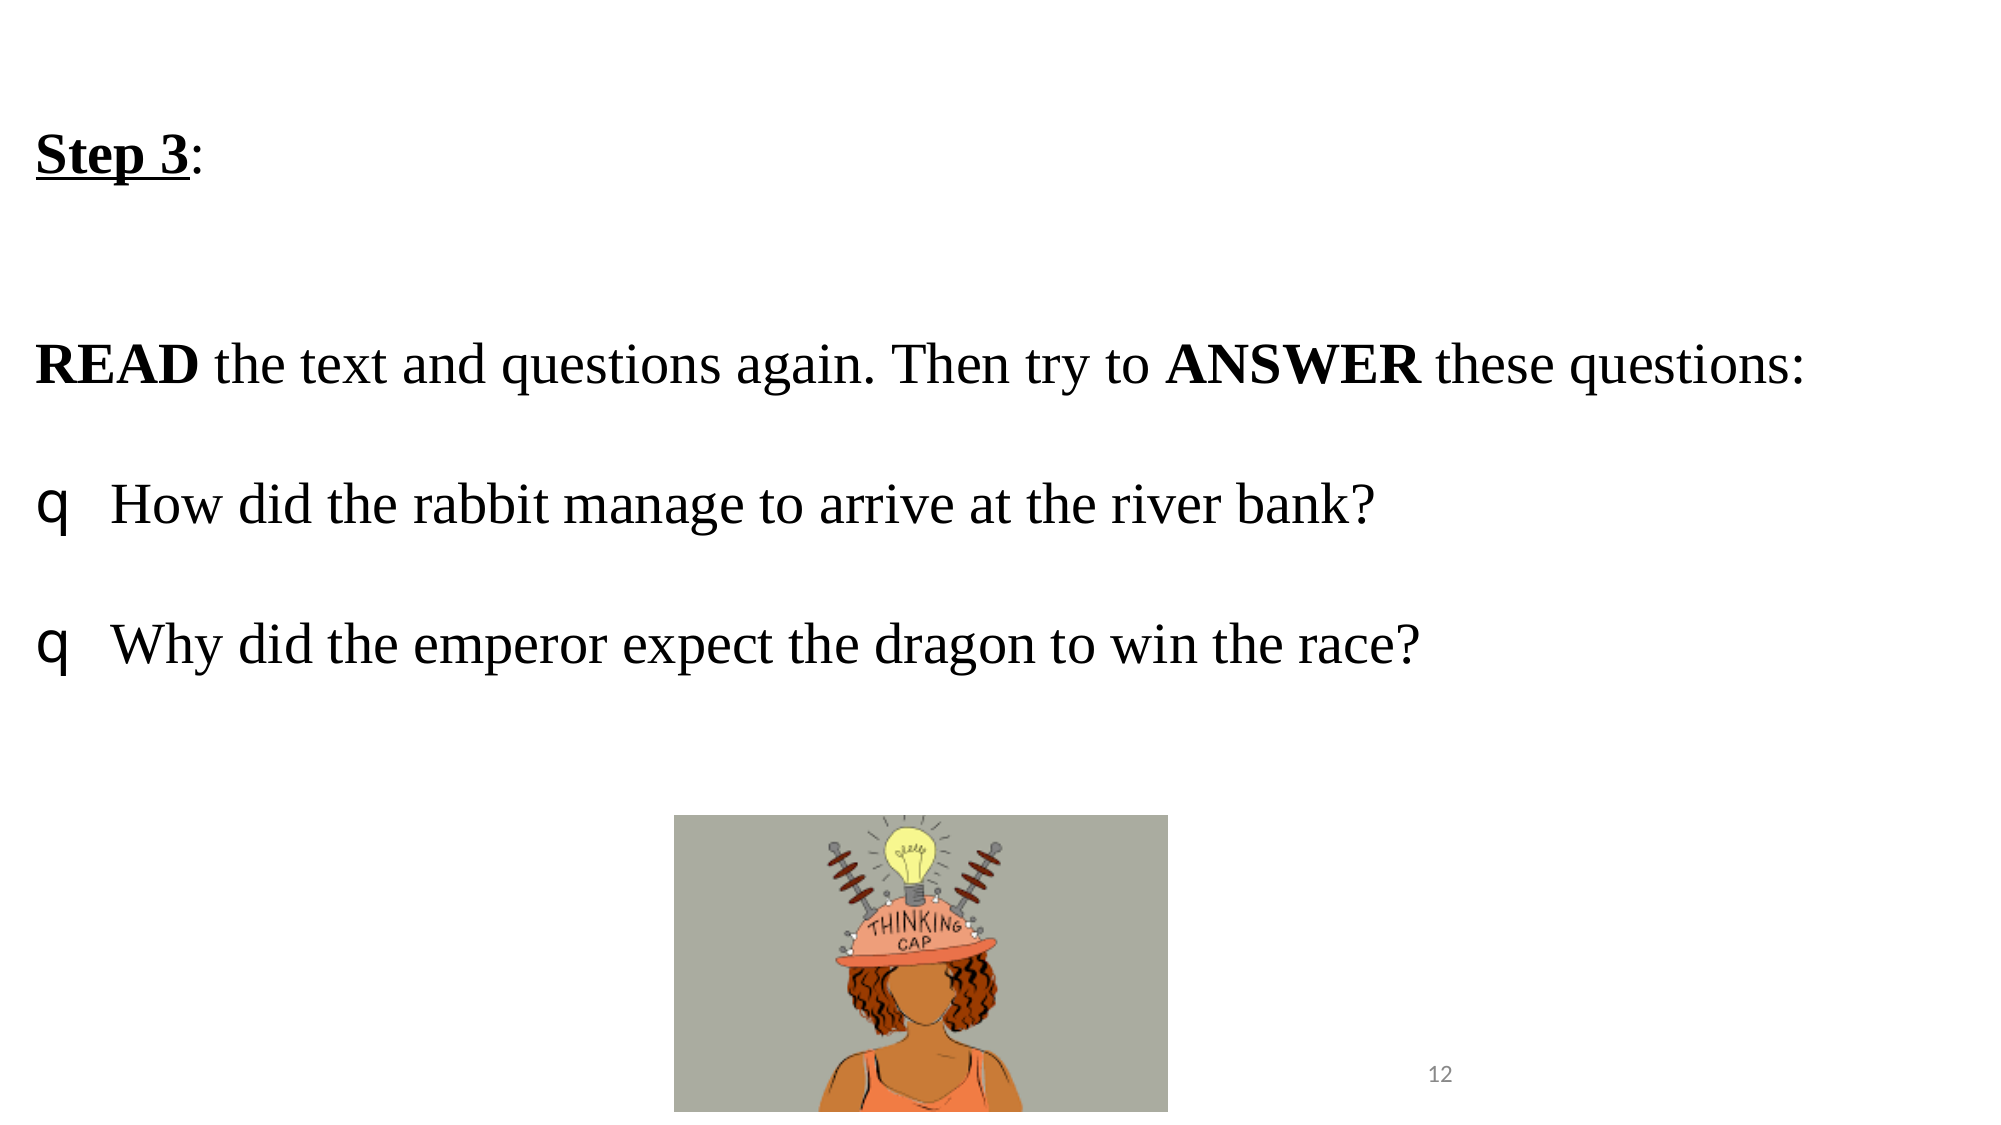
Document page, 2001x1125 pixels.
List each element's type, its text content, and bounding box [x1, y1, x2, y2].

text_box Step 3: READ the text and questions again. Then try to ANSWER these questions: How did the rabbit manage to arrive at the river bank? Why did the emperor expect the dragon to win the race? [20, 107, 1883, 947]
text_box [1412, 1042, 1863, 1103]
picture [674, 815, 1168, 1112]
